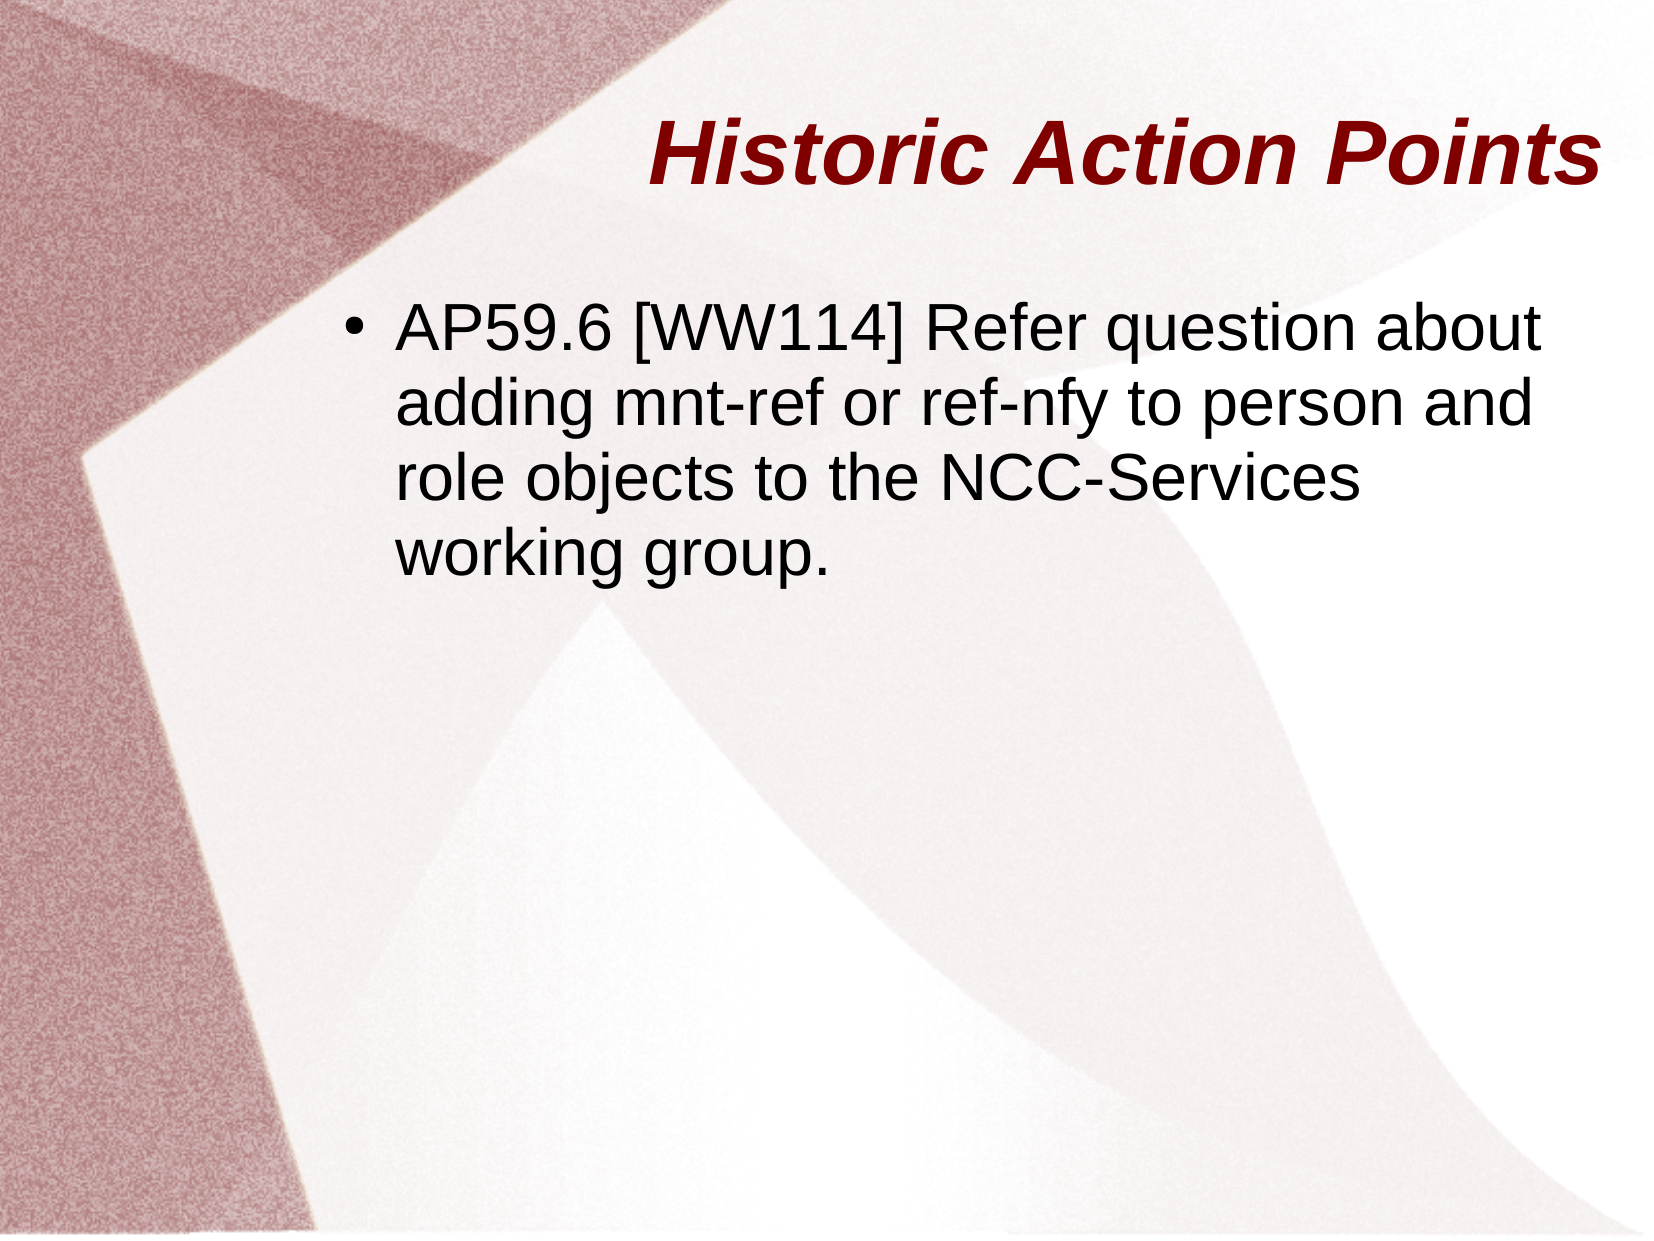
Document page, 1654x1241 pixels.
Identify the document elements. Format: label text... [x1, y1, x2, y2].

title Historic Action Points [596, 49, 1607, 257]
list AP59.6 [WW114] Refer question about adding mnt-ref or ref-nfy to person and role objects to the NCC-Services working group. [324, 290, 1601, 901]
picture [0, 0, 1654, 1241]
